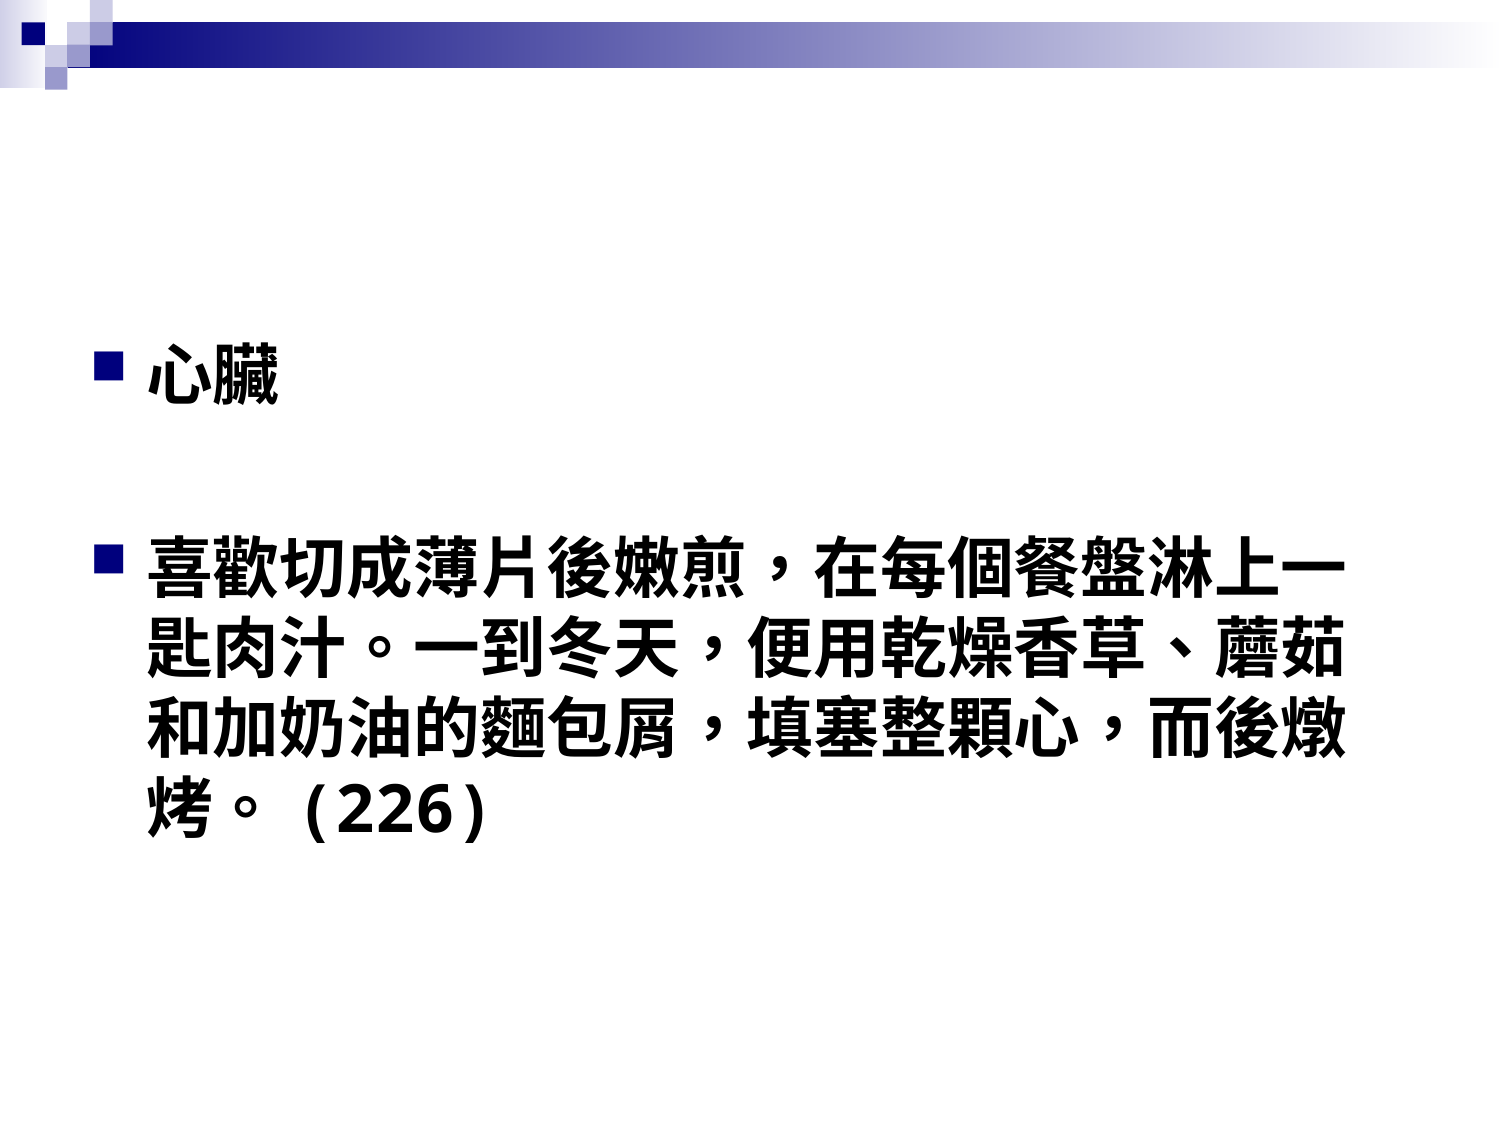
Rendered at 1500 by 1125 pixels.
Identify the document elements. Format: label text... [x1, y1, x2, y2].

list 心臟 喜歡切成薄片後嫩煎，在每個餐盤淋上一匙肉汁。一到冬天，便用乾燥香草、蘑茹和加奶油的麵包屑，填塞整顆心，而後燉烤。(226) [75, 324, 1426, 963]
